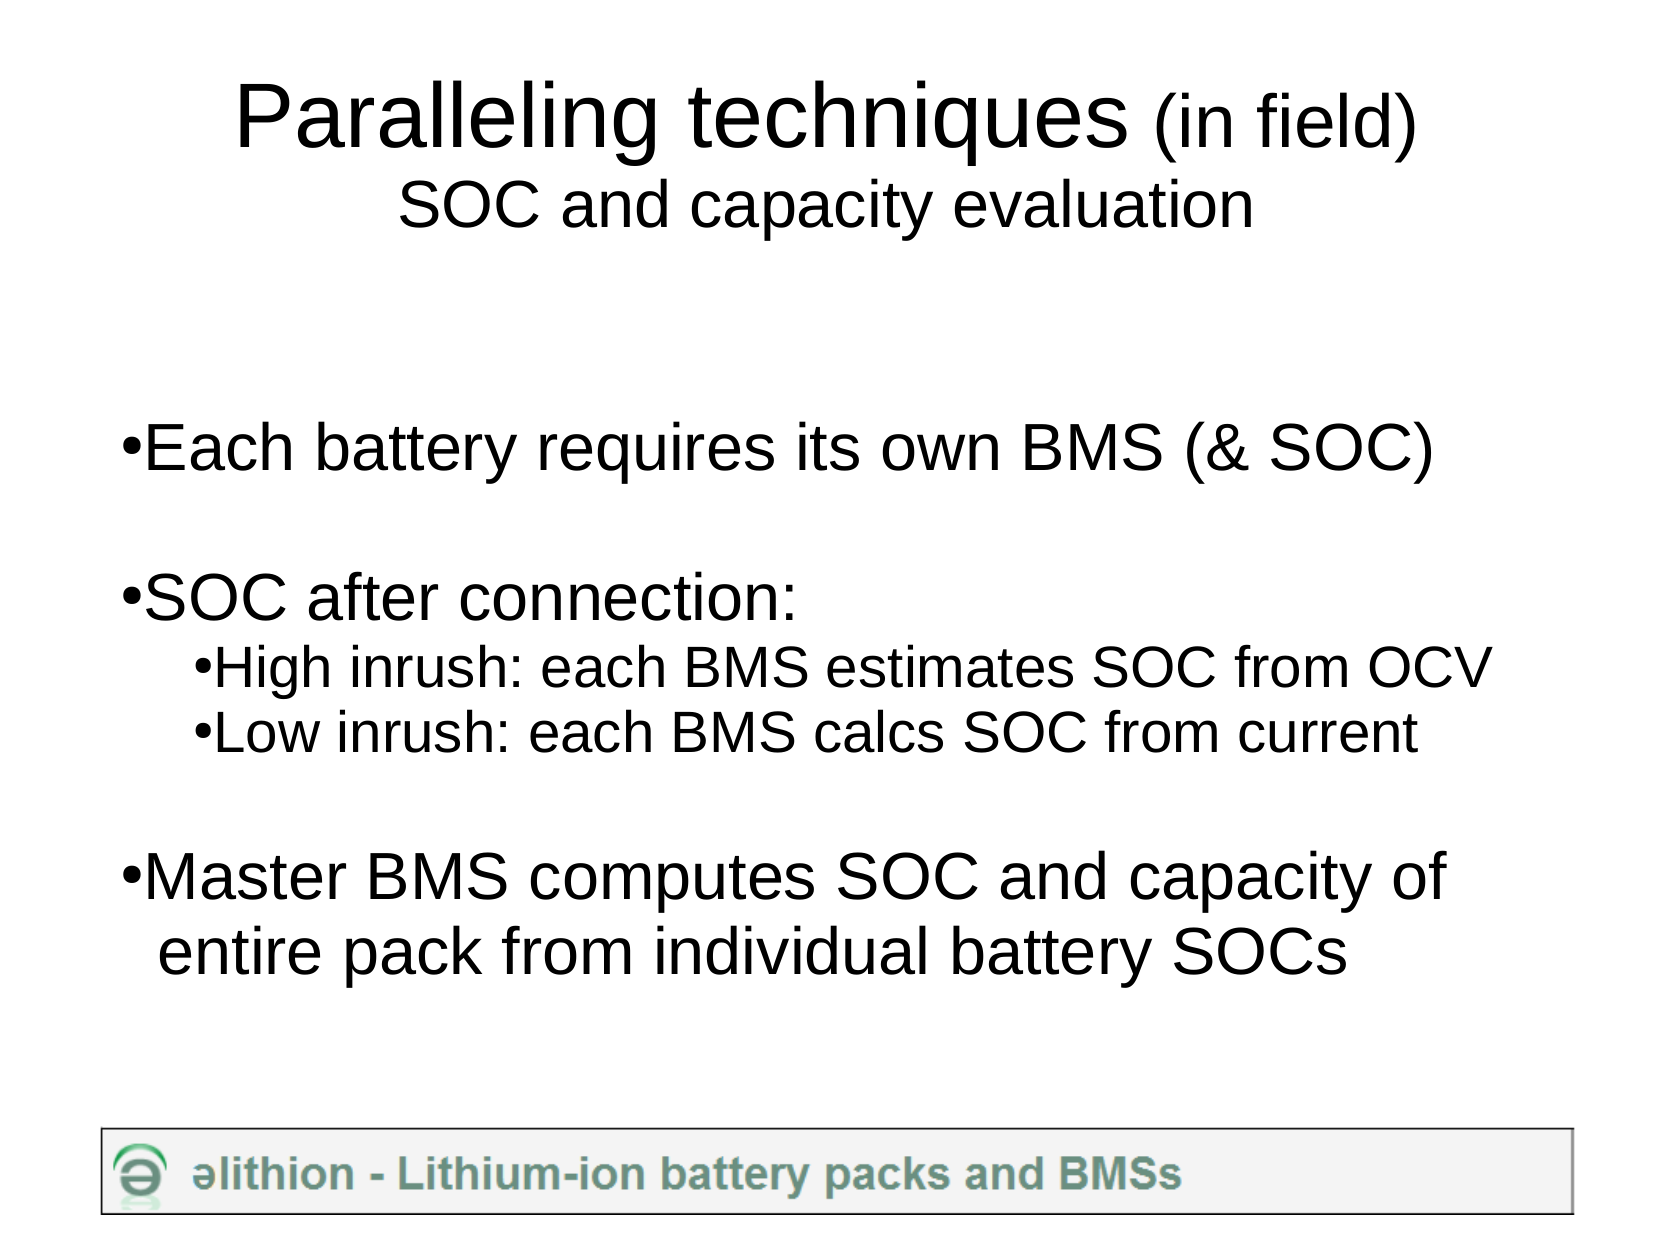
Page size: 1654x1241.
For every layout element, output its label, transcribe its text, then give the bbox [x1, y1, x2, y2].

title Paralleling techniques (in field) SOC and capacity evaluation [82, 64, 1571, 242]
picture [98, 1125, 1576, 1215]
subtitle Each battery requires its own BMS (& SOC) SOC after connection: High inrush: each BMS estimates SOC from OCV Low inrush: each BMS calcs SOC from current Master BMS computes SOC and capacity of entire pack from individual battery SOCs [82, 386, 1571, 1012]
